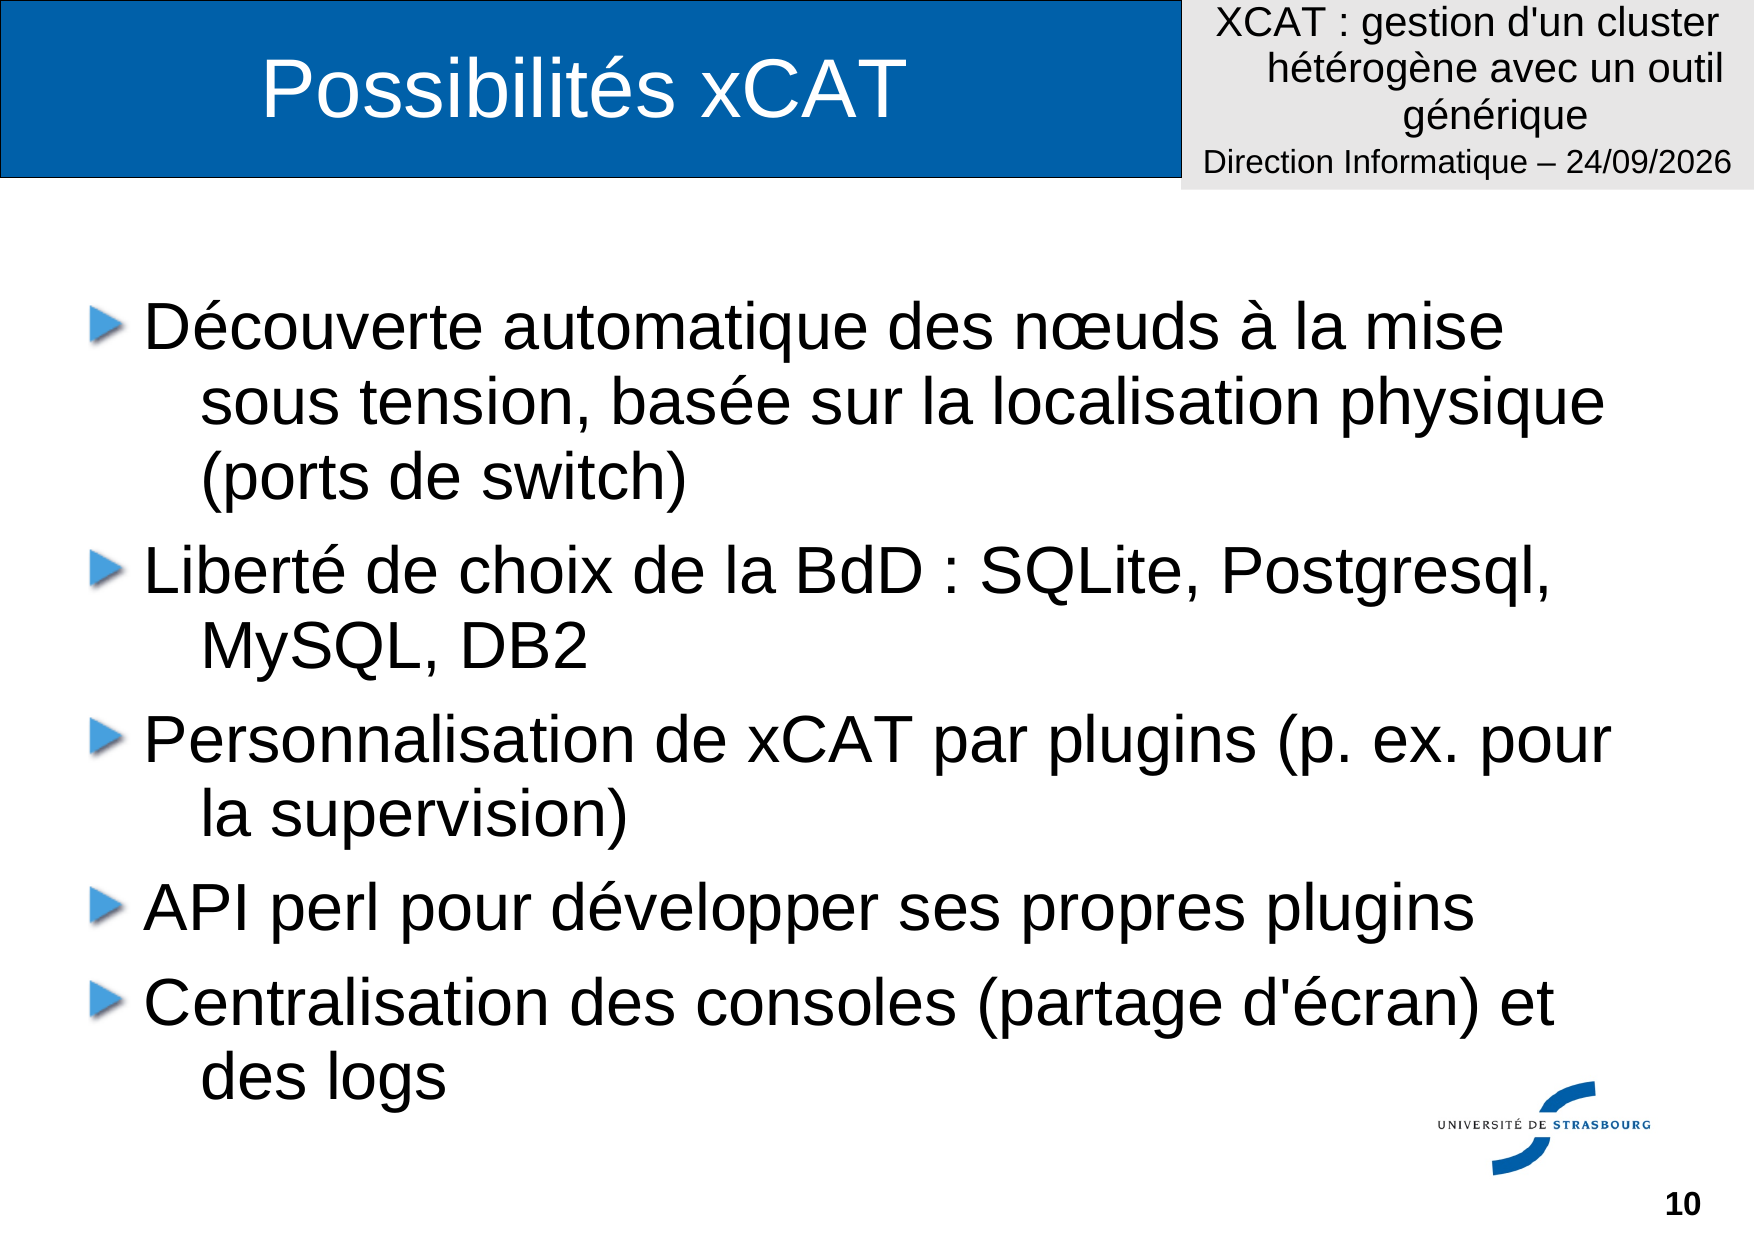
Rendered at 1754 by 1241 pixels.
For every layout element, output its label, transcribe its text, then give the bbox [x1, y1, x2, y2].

title Possibilités xCAT [0, 0, 1169, 178]
list Découverte automatique des nœuds à la mise sous tension, basée sur la localisation physique (ports de switch) Liberté de choix de la BdD : SQLite, Postgresql, MySQL, DB2 Personnalisation de xCAT par plugins (p. ex. pour la supervision) API perl pour développer ses propres plugins Centralisation des consoles (partage d'écran) et des logs [87, 289, 1666, 1115]
picture [1381, 1033, 1707, 1223]
